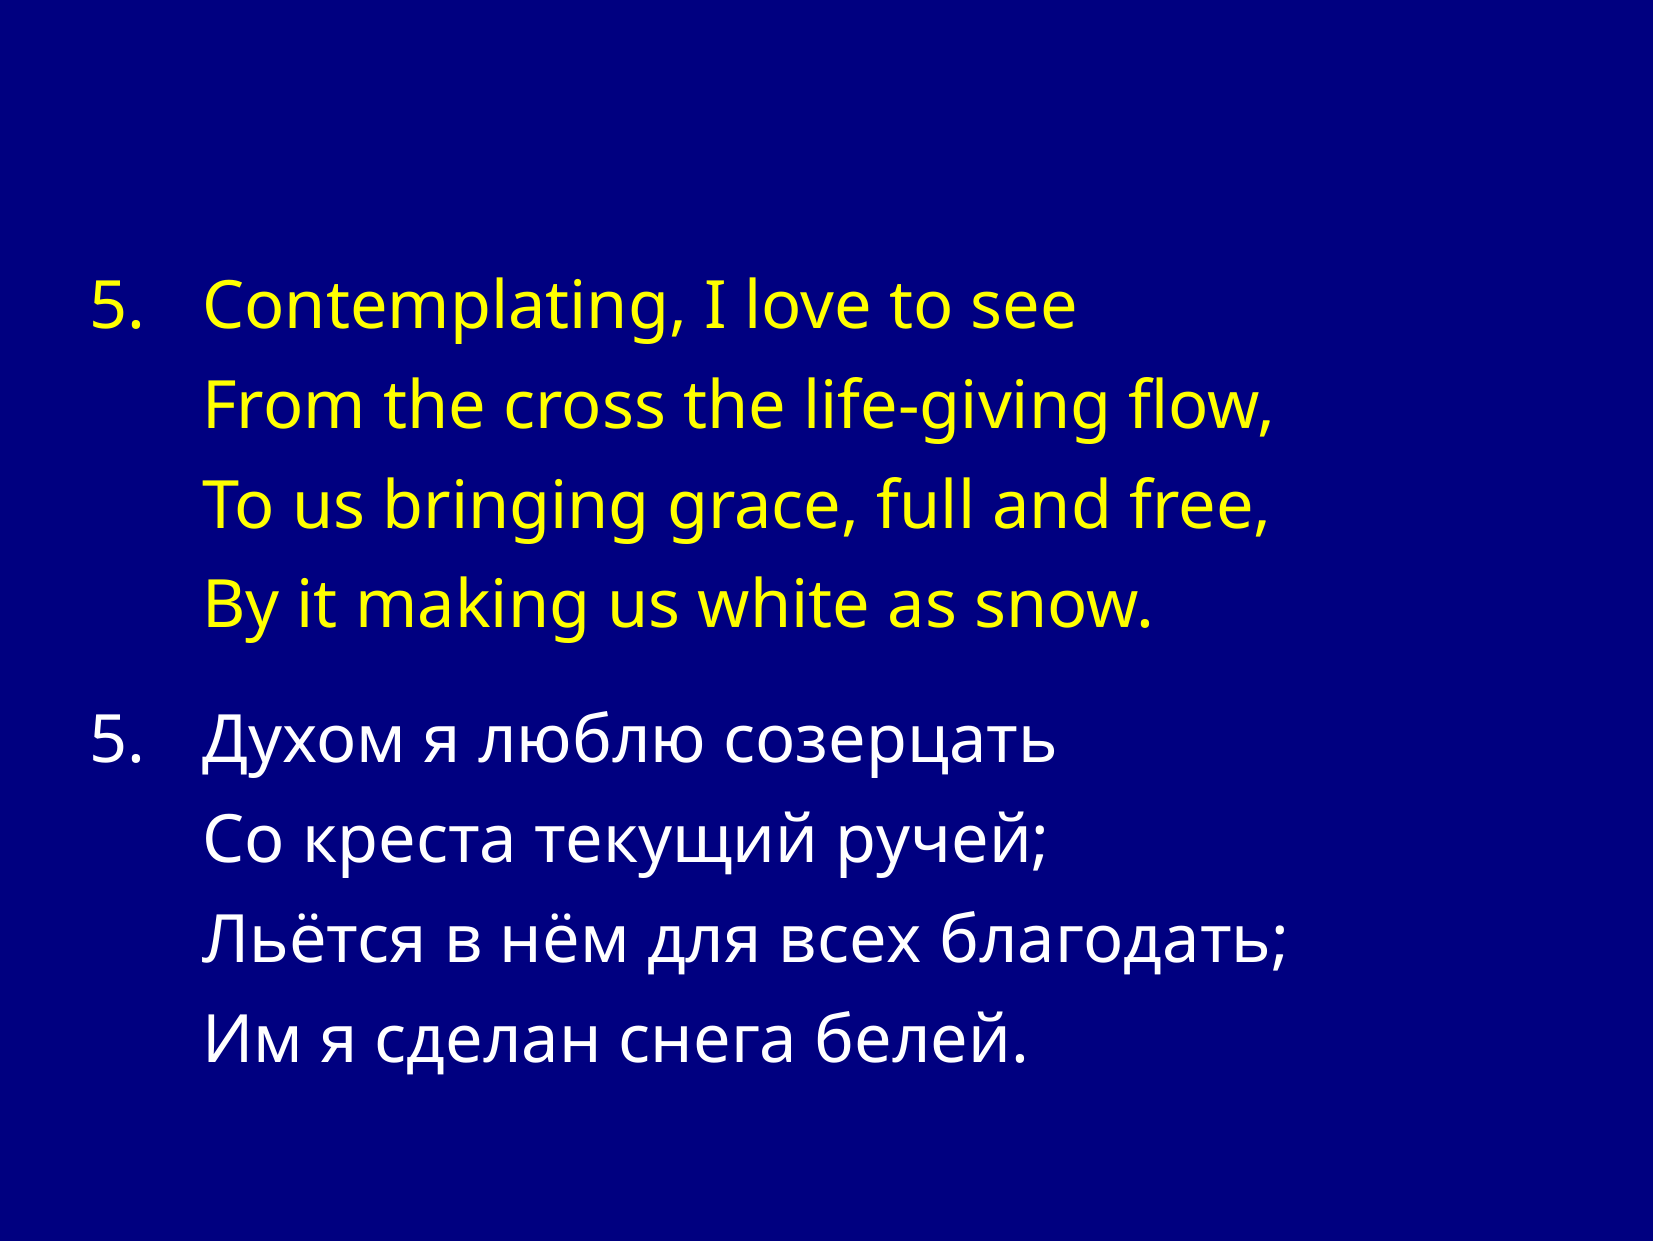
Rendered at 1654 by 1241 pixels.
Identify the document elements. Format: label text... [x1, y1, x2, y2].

text_box 5. Духом я люблю созерцать Со креста текущий ручей; Льётся в нём для всех благодать; Им я сделан снега белей. [75, 675, 1576, 1163]
text_box 5. Contemplating, I love to see From the cross the life-giving flow, To us bringing grace, full and free, By it making us white as snow. [75, 150, 1576, 638]
